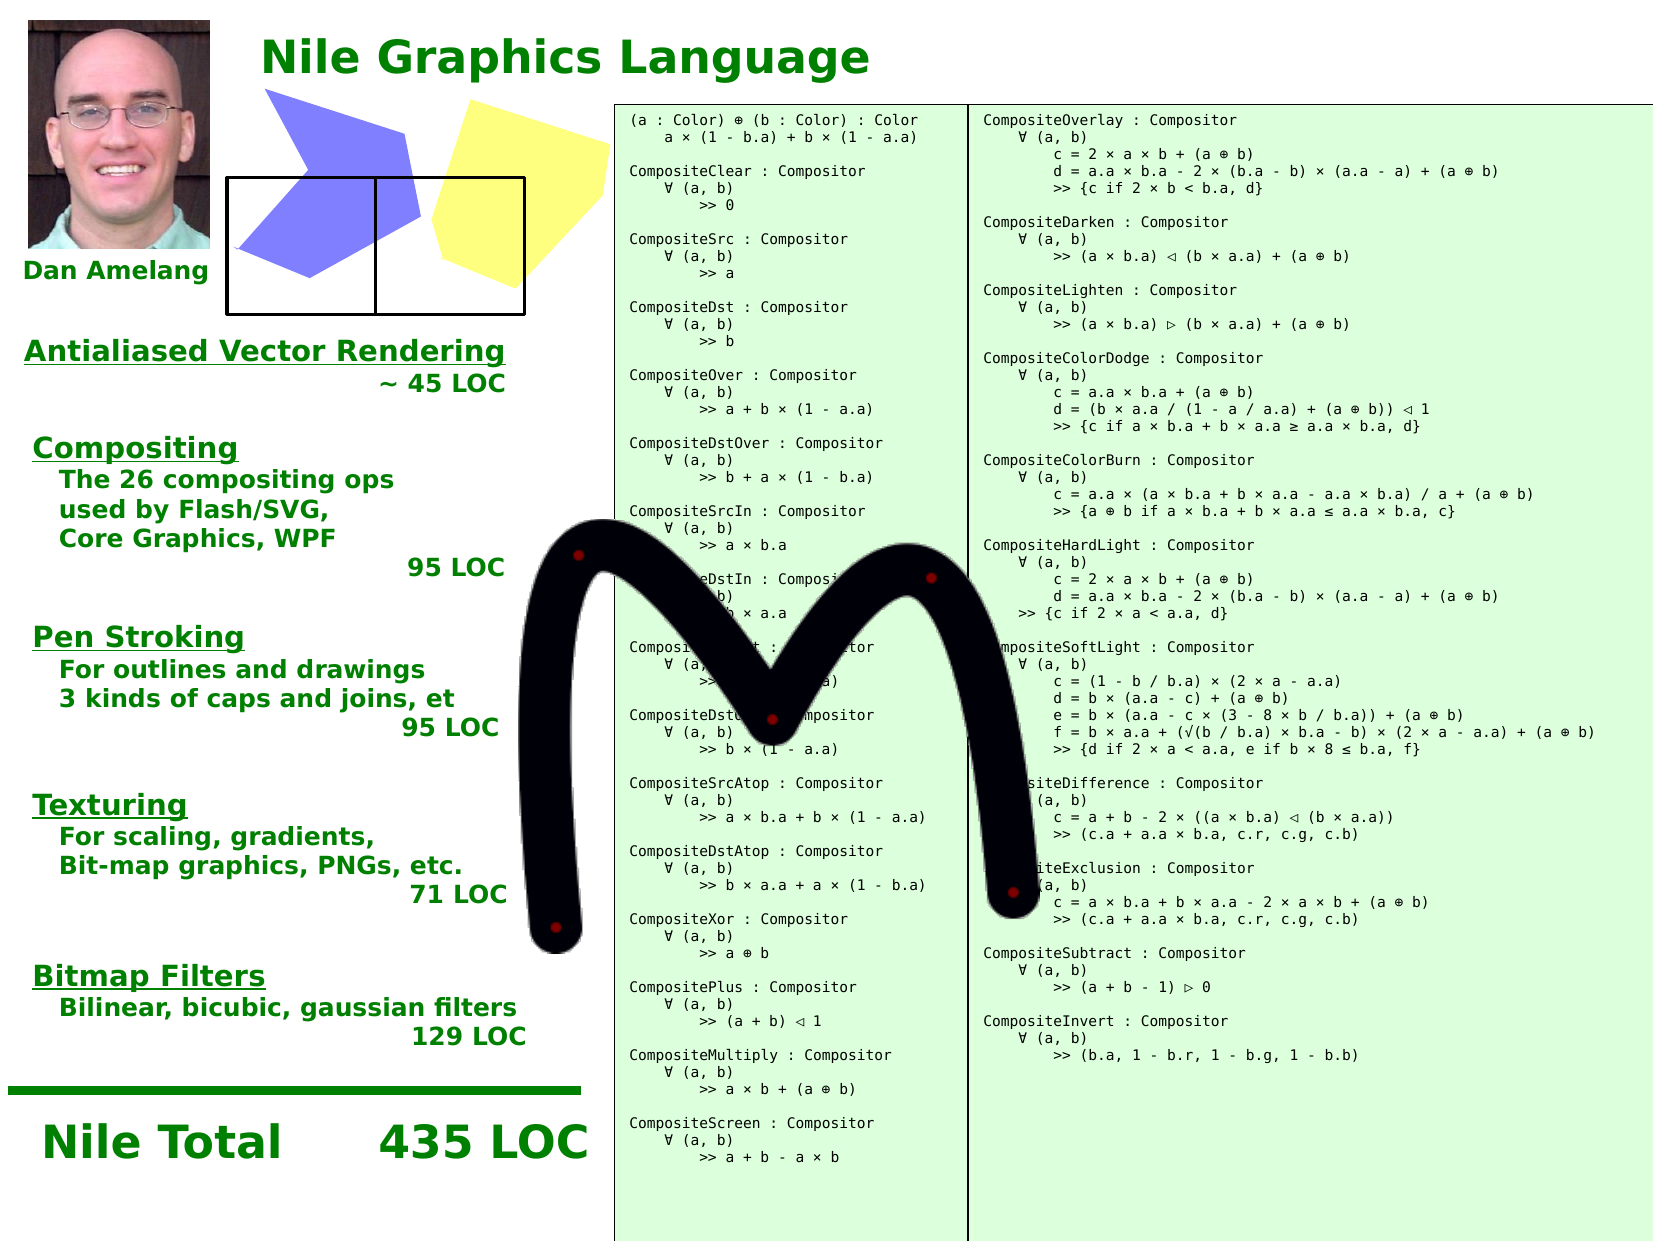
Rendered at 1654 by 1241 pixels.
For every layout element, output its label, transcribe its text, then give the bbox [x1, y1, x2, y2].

text_box [431, 179, 523, 289]
text_box [445, 99, 611, 278]
text_box Compositing The 26 compositing ops used by Flash/SVG, Core Graphics, WPF 95 LOC [17, 435, 521, 591]
text_box Dan Amelang [7, 249, 230, 294]
text_box (a : Color) ⊕ (b : Color) : Color a × (1 - b.a) + b × (1 - a.a) CompositeClear : Compositor ∀ (a, b) >> 0 CompositeSrc : Compositor ∀ (a, b) >> a CompositeDst : Compositor ∀ (a, b) >> b CompositeOver : Compositor ∀ (a, b) >> a + b × (1 - a.a) CompositeDstOver : Compositor ∀ (a, b) >> b + a × (1 - b.a) CompositeSrcIn : Compositor ∀ (a, b) >> a × b.a CompositeDstIn : Compositor ∀ (a, b) >> b × a.a CompositeSrcOut : Compositor ∀ (a, b) >> a × (1 - b.a) CompositeDstOut : Compositor ∀ (a, b) >> b × (1 - a.a) CompositeSrcAtop : Compositor ∀ (a, b) >> a × b.a + b × (1 - a.a) CompositeDstAtop : Compositor ∀ (a, b) >> b × a.a + a × (1 - b.a) CompositeXor : Compositor ∀ (a, b) >> a ⊕ b CompositePlus : Compositor ∀ (a, b) >> (a + b) ◁ 1 CompositeMultiply : Compositor ∀ (a, b) >> a × b + (a ⊕ b) CompositeScreen : Compositor ∀ (a, b) >> a + b - a × b [614, 104, 968, 519]
text_box Bitmap Filters Bilinear, bicubic, gaussian filters 129 LOC [17, 951, 546, 1067]
text_box (a : Color) ⊕ (b : Color) : Color a × (1 - b.a) + b × (1 - a.a) CompositeClear : Compositor ∀ (a, b) >> 0 CompositeSrc : Compositor ∀ (a, b) >> a CompositeDst : Compositor ∀ (a, b) >> b CompositeOver : Compositor ∀ (a, b) >> a + b × (1 - a.a) CompositeDstOver : Compositor ∀ (a, b) >> b + a × (1 - b.a) CompositeSrcIn : Compositor ∀ (a, b) >> a × b.a CompositeDstIn : Compositor ∀ (a, b) >> b × a.a CompositeSrcOut : Compositor ∀ (a, b) >> a × (1 - b.a) CompositeDstOut : Compositor ∀ (a, b) >> b × (1 - a.a) CompositeSrcAtop : Compositor ∀ (a, b) >> a × b.a + b × (1 - a.a) CompositeDstAtop : Compositor ∀ (a, b) >> b × a.a + a × (1 - b.a) CompositeXor : Compositor ∀ (a, b) >> a ⊕ b CompositePlus : Compositor ∀ (a, b) >> (a + b) ◁ 1 CompositeMultiply : Compositor ∀ (a, b) >> a × b + (a ⊕ b) CompositeScreen : Compositor ∀ (a, b) >> a + b - a × b [614, 954, 968, 1241]
text_box Pen Stroking For outlines and drawings 3 kinds of caps and joins, et 95 LOC [17, 613, 518, 751]
text_box Nile Graphics Language [245, 23, 975, 92]
picture [518, 519, 1040, 954]
text_box Texturing For scaling, gradients, Bit-map graphics, PNGs, etc. 71 LOC [17, 780, 518, 918]
text_box Nile Total 435 LOC [26, 1109, 609, 1178]
text_box CompositeOverlay : Compositor ∀ (a, b) c = 2 × a × b + (a ⊕ b) d = a.a × b.a - 2 × (b.a - b) × (a.a - a) + (a ⊕ b) >> {c if 2 × b < b.a, d} CompositeDarken : Compositor ∀ (a, b) >> (a × b.a) ◁ (b × a.a) + (a ⊕ b) CompositeLighten : Compositor ∀ (a, b) >> (a × b.a) ▷ (b × a.a) + (a ⊕ b) CompositeColorDodge : Compositor ∀ (a, b) c = a.a × b.a + (a ⊕ b) d = (b × a.a / (1 - a / a.a) + (a ⊕ b)) ◁ 1 >> {c if a × b.a + b × a.a ≥ a.a × b.a, d} CompositeColorBurn : Compositor ∀ (a, b) c = a.a × (a × b.a + b × a.a - a.a × b.a) / a + (a ⊕ b) >> {a ⊕ b if a × b.a + b × a.a ≤ a.a × b.a, c} CompositeHardLight : Compositor ∀ (a, b) c = 2 × a × b + (a ⊕ b) d = a.a × b.a - 2 × (b.a - b) × (a.a - a) + (a ⊕ b) >> {c if 2 × a < a.a, d} CompositeSoftLight : Compositor ∀ (a, b) c = (1 - b / b.a) × (2 × a - a.a) d = b × (a.a - c) + (a ⊕ b) e = b × (a.a - c × (3 - 8 × b / b.a)) + (a ⊕ b) f = b × a.a + (√(b / b.a) × b.a - b) × (2 × a - a.a) + (a ⊕ b) >> {d if 2 × a < a.a, e if b × 8 ≤ b.a, f} CompositeDifference : Compositor ∀ (a, b) c = a + b - 2 × ((a × b.a) ◁ (b × a.a)) >> (c.a + a.a × b.a, c.r, c.g, c.b) CompositeExclusion : Compositor ∀ (a, b) c = a × b.a + b × a.a - 2 × a × b + (a ⊕ b) >> (c.a + a.a × b.a, c.r, c.g, c.b) CompositeSubtract : Compositor ∀ (a, b) >> (a + b - 1) ▷ 0 CompositeInvert : Compositor ∀ (a, b) >> (b.a, 1 - b.r, 1 - b.g, 1 - b.b) [968, 104, 1653, 1241]
picture [28, 20, 210, 249]
text_box [377, 179, 421, 241]
text_box Antialiased Vector Rendering ~ 45 LOC [9, 327, 537, 435]
text_box [264, 88, 413, 176]
text_box [233, 179, 374, 279]
